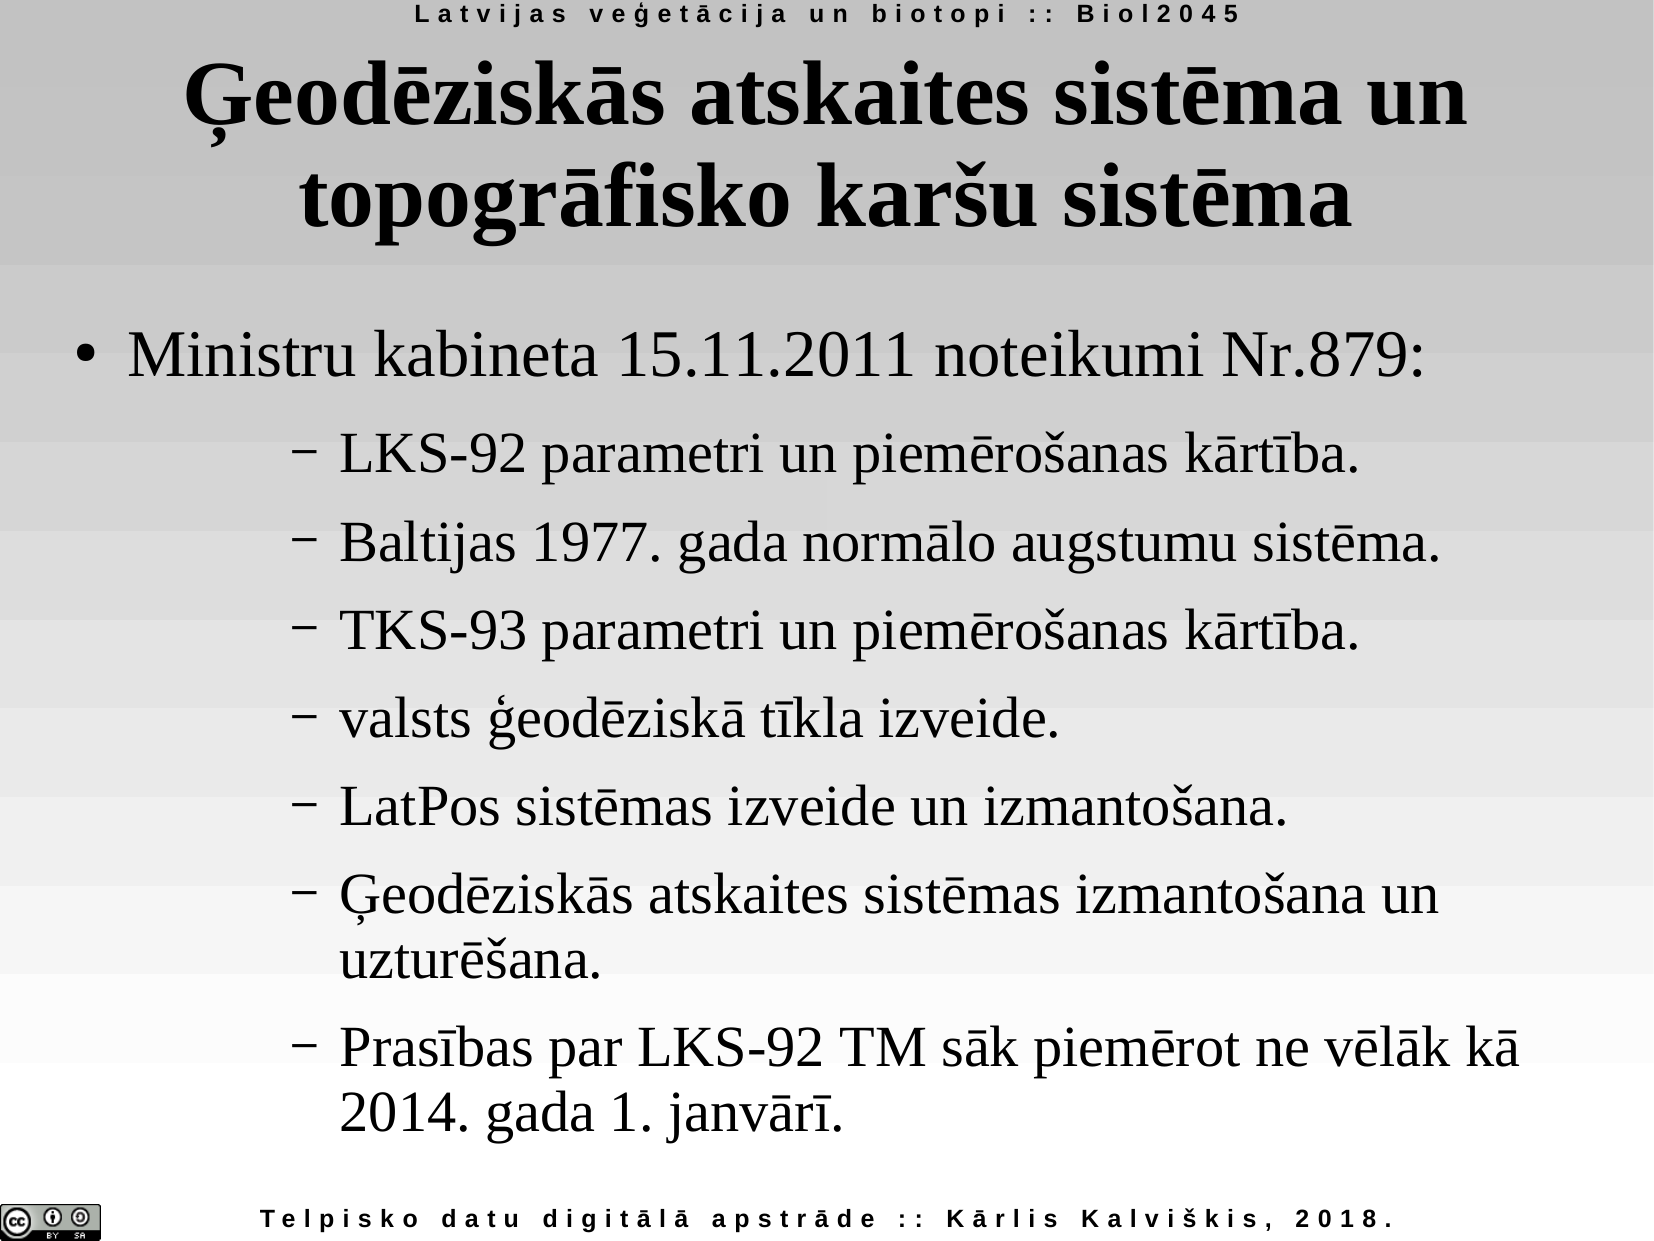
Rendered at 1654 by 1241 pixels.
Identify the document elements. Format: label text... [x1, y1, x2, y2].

list Ministru kabineta 15.11.2011 noteikumi Nr.879: LKS-92 parametri un piemērošanas kārtība. Baltijas 1977. gada normālo augstumu sistēma. TKS-93 parametri un piemērošanas kārtība. valsts ģeodēziskā tīkla izveide. LatPos sistēmas izveide un izmantošana. Ģeodēziskās atskaites sistēmas izmantošana un uzturēšana. Prasības par LKS-92 TM sāk piemērot ne vēlāk kā 2014. gada 1. janvārī. [56, 317, 1600, 1175]
picture [0, 287, 1654, 1241]
title Ģeodēziskās atskaites sistēma un topogrāfisko karšu sistēma [0, 1, 1654, 287]
